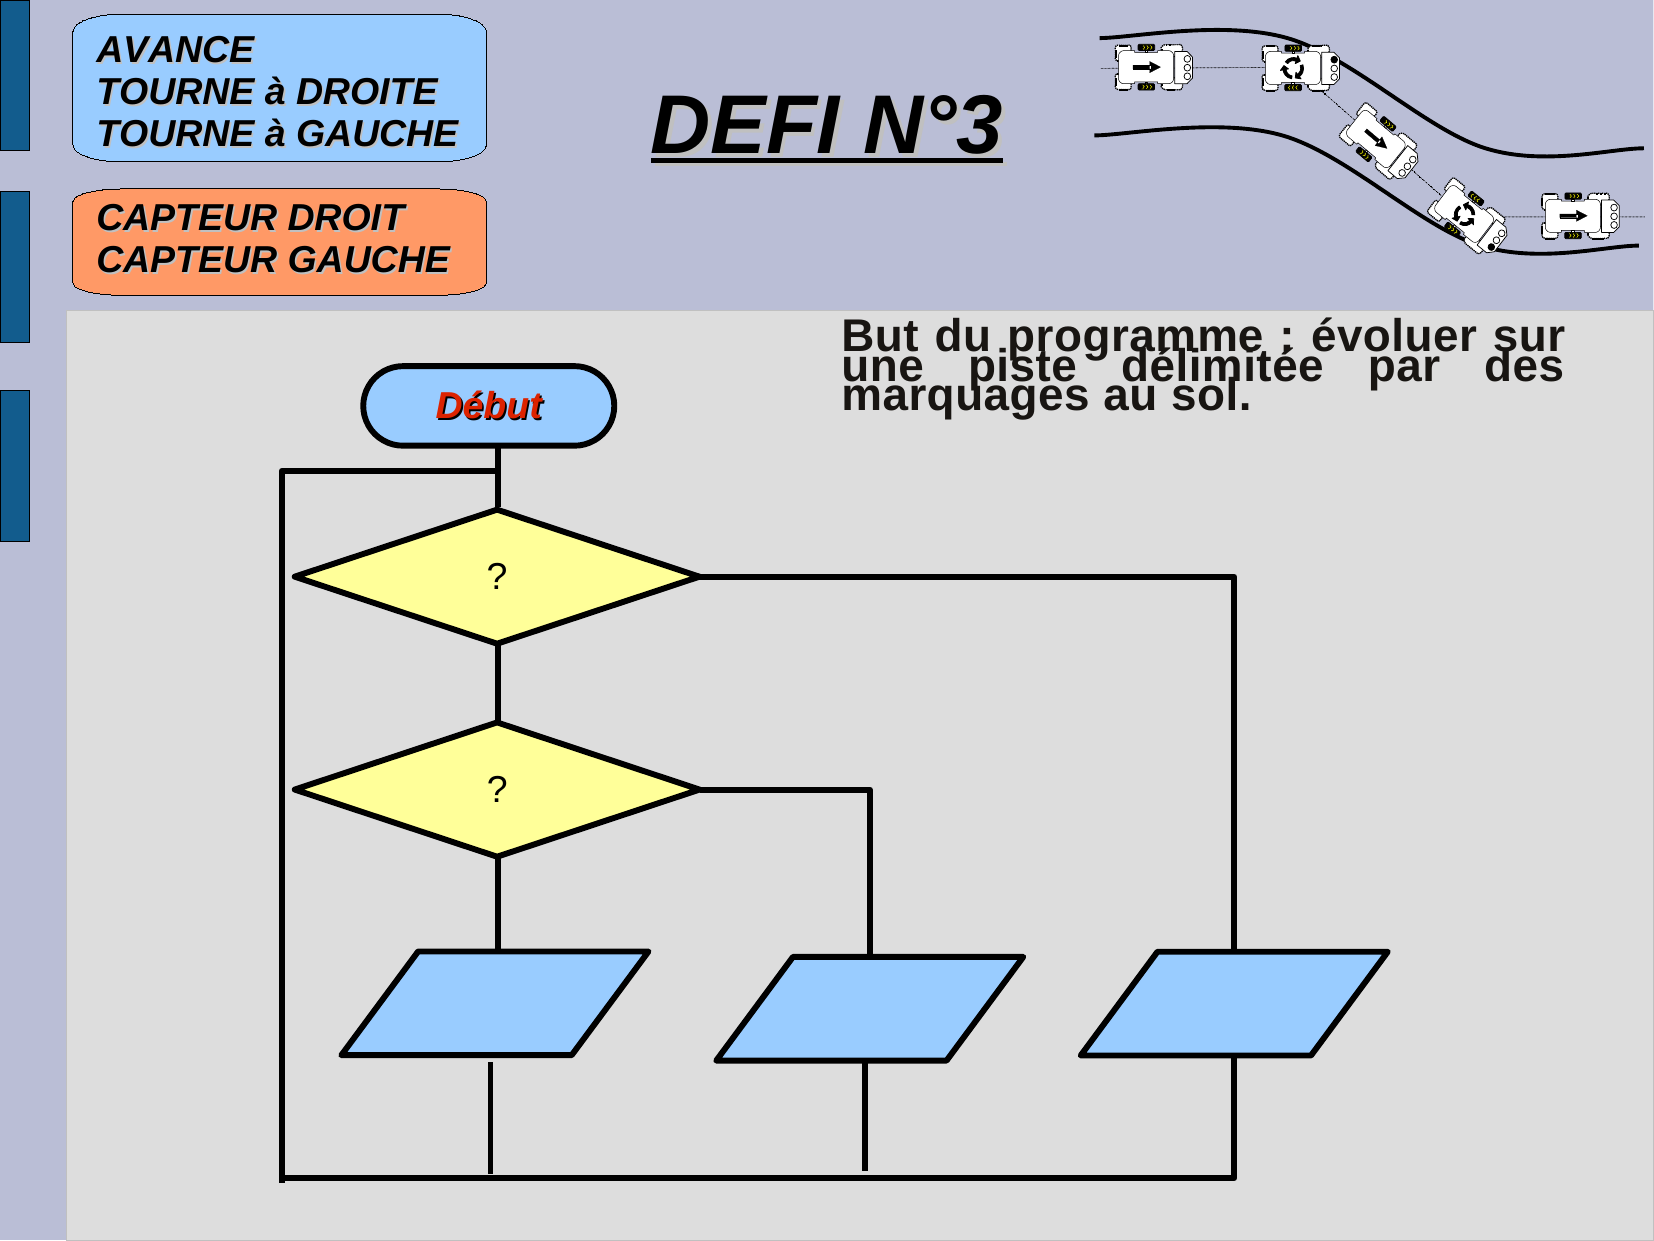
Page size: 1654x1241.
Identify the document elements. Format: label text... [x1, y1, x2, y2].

text_box ? [294, 509, 699, 644]
text_box [72, 194, 81, 290]
text_box [716, 956, 1024, 1061]
text_box [72, 22, 81, 155]
text_box Début [363, 366, 615, 446]
text_box AVANCE TOURNE à DROITE TOURNE à GAUCHE CAPTEUR DROIT CAPTEUR GAUCHE [81, 21, 474, 294]
text_box [341, 951, 649, 1056]
text_box [82, 14, 487, 157]
text_box [1080, 951, 1388, 1056]
text_box ? [294, 722, 700, 857]
text_box [474, 193, 487, 292]
picture [1092, 17, 1645, 266]
text_box DEFI N°3 [636, 70, 1018, 179]
text_box But du programme : évoluer sur une piste délimitée par des marquages au sol. [826, 324, 1625, 497]
